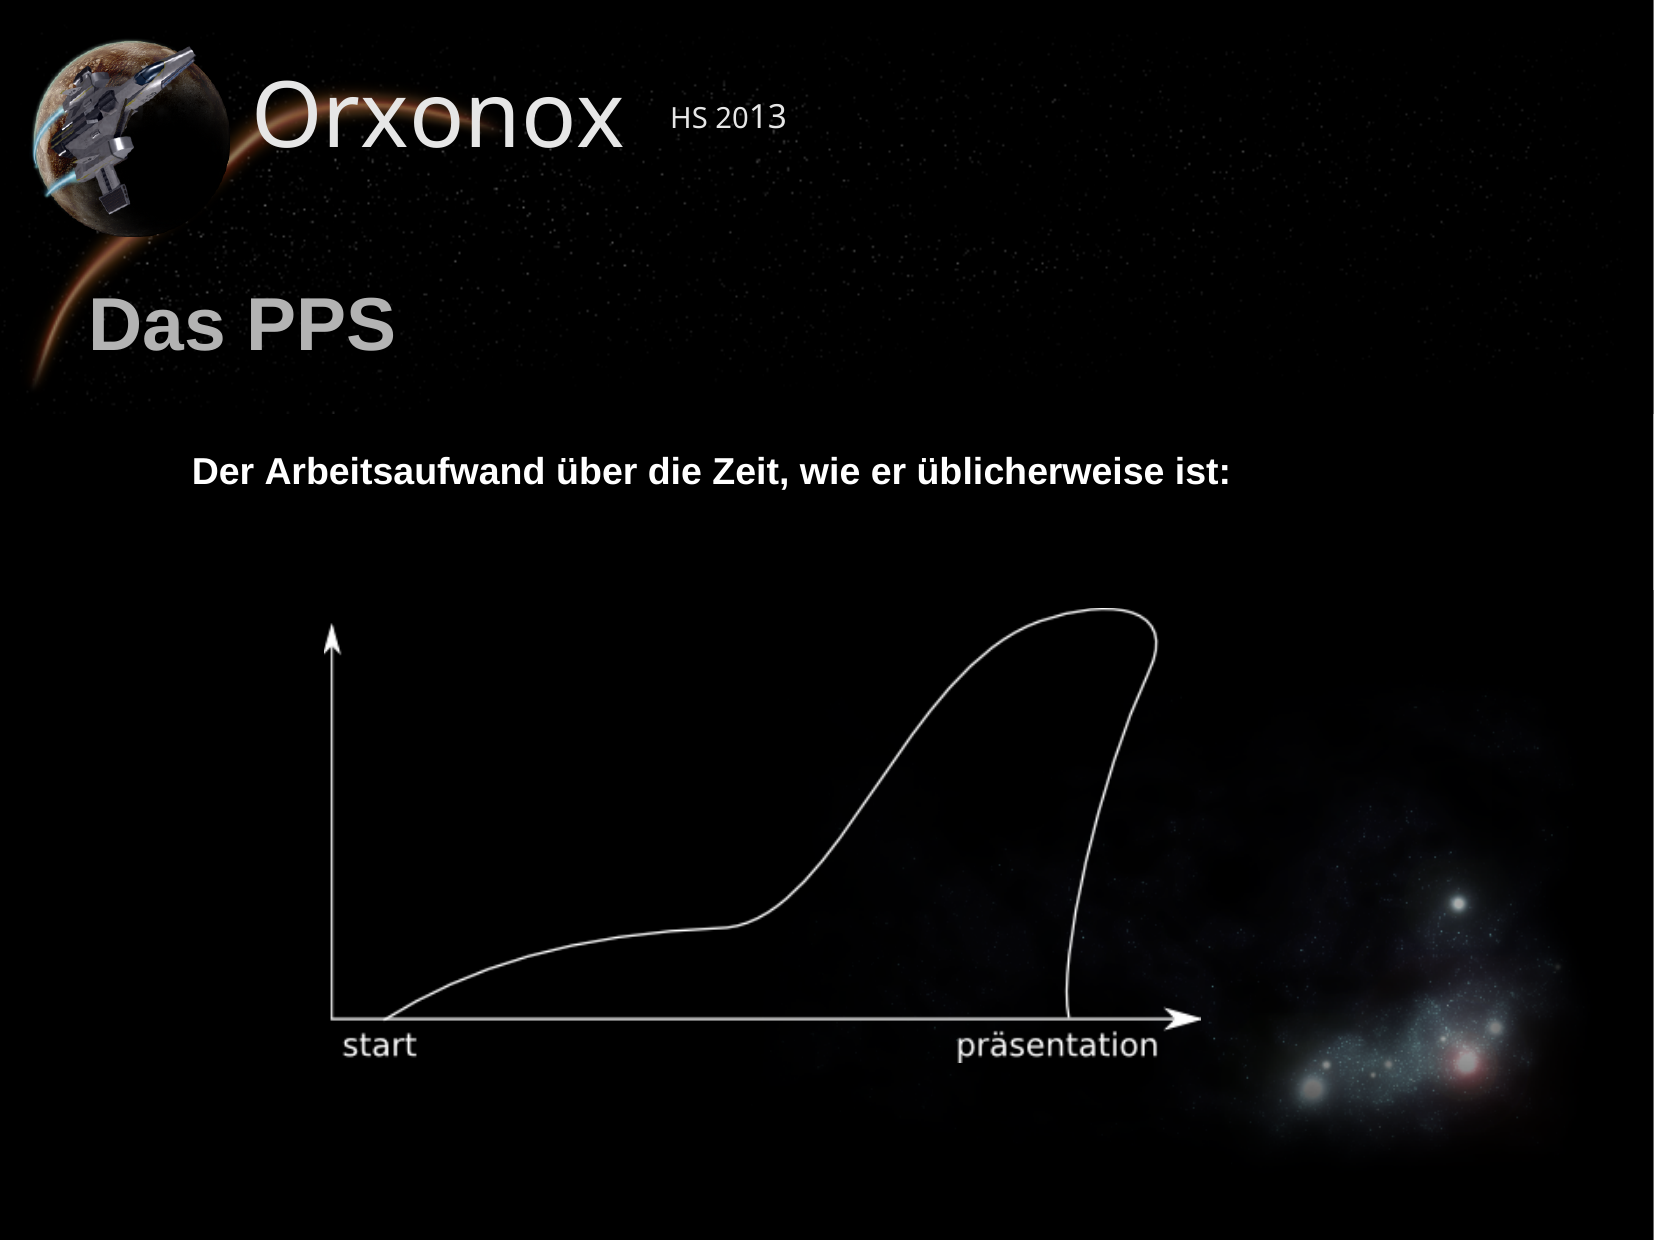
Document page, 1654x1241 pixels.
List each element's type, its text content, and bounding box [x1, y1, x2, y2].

picture [0, 0, 1654, 521]
picture [324, 590, 1654, 1240]
text_box Der Arbeitsaufwand über die Zeit, wie er üblicherweise ist: [177, 442, 1329, 500]
title Das PPS [88, 273, 1577, 377]
